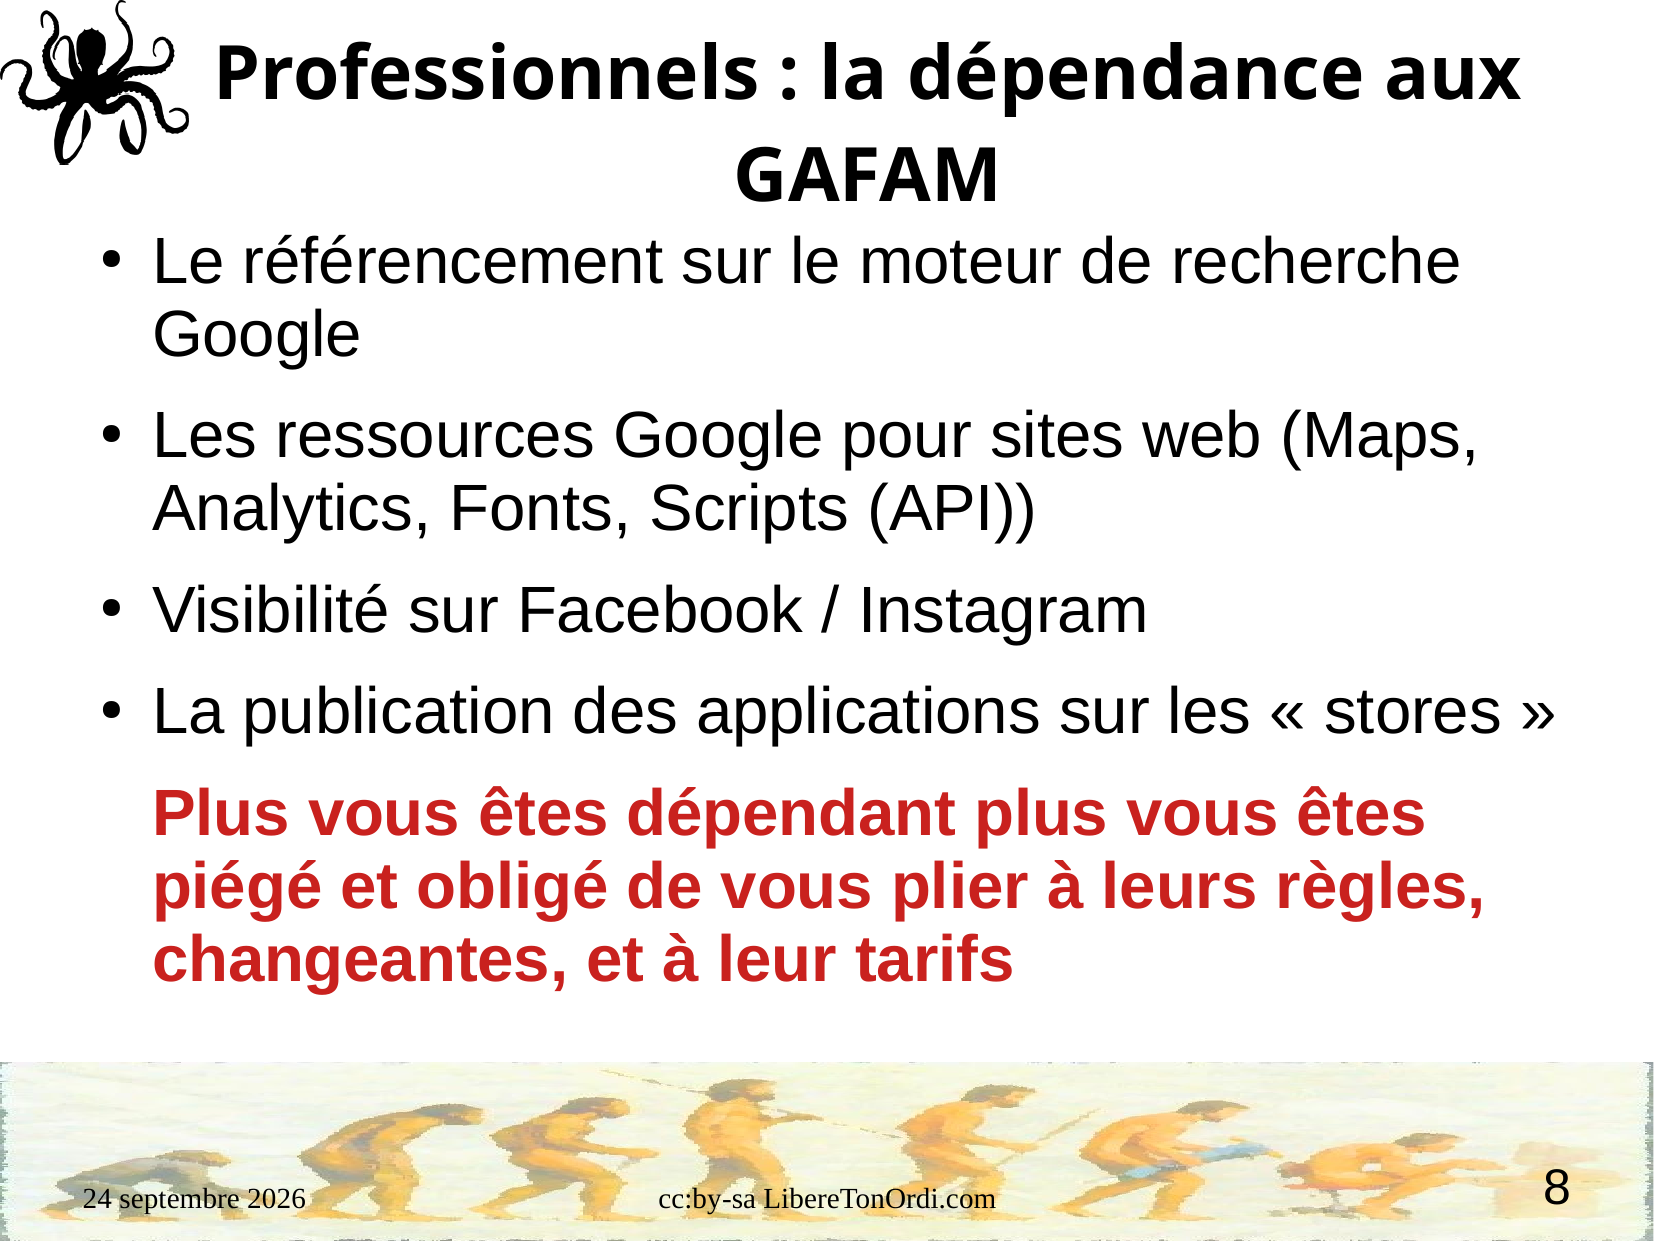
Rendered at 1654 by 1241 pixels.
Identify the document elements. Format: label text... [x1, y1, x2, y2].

title Professionnels : la dépendance aux GAFAM [165, 47, 1571, 196]
picture [0, 0, 189, 165]
list Le référencement sur le moteur de recherche Google Les ressources Google pour sites web (Maps, Analytics, Fonts, Scripts (API)) Visibilité sur Facebook / Instagram La publication des applications sur les « stores » Plus vous êtes dépendant plus vous êtes piégé et obligé de vous plier à leurs règles, changeantes, et à leur tarifs [82, 224, 1571, 1063]
picture [0, 1062, 1654, 1241]
